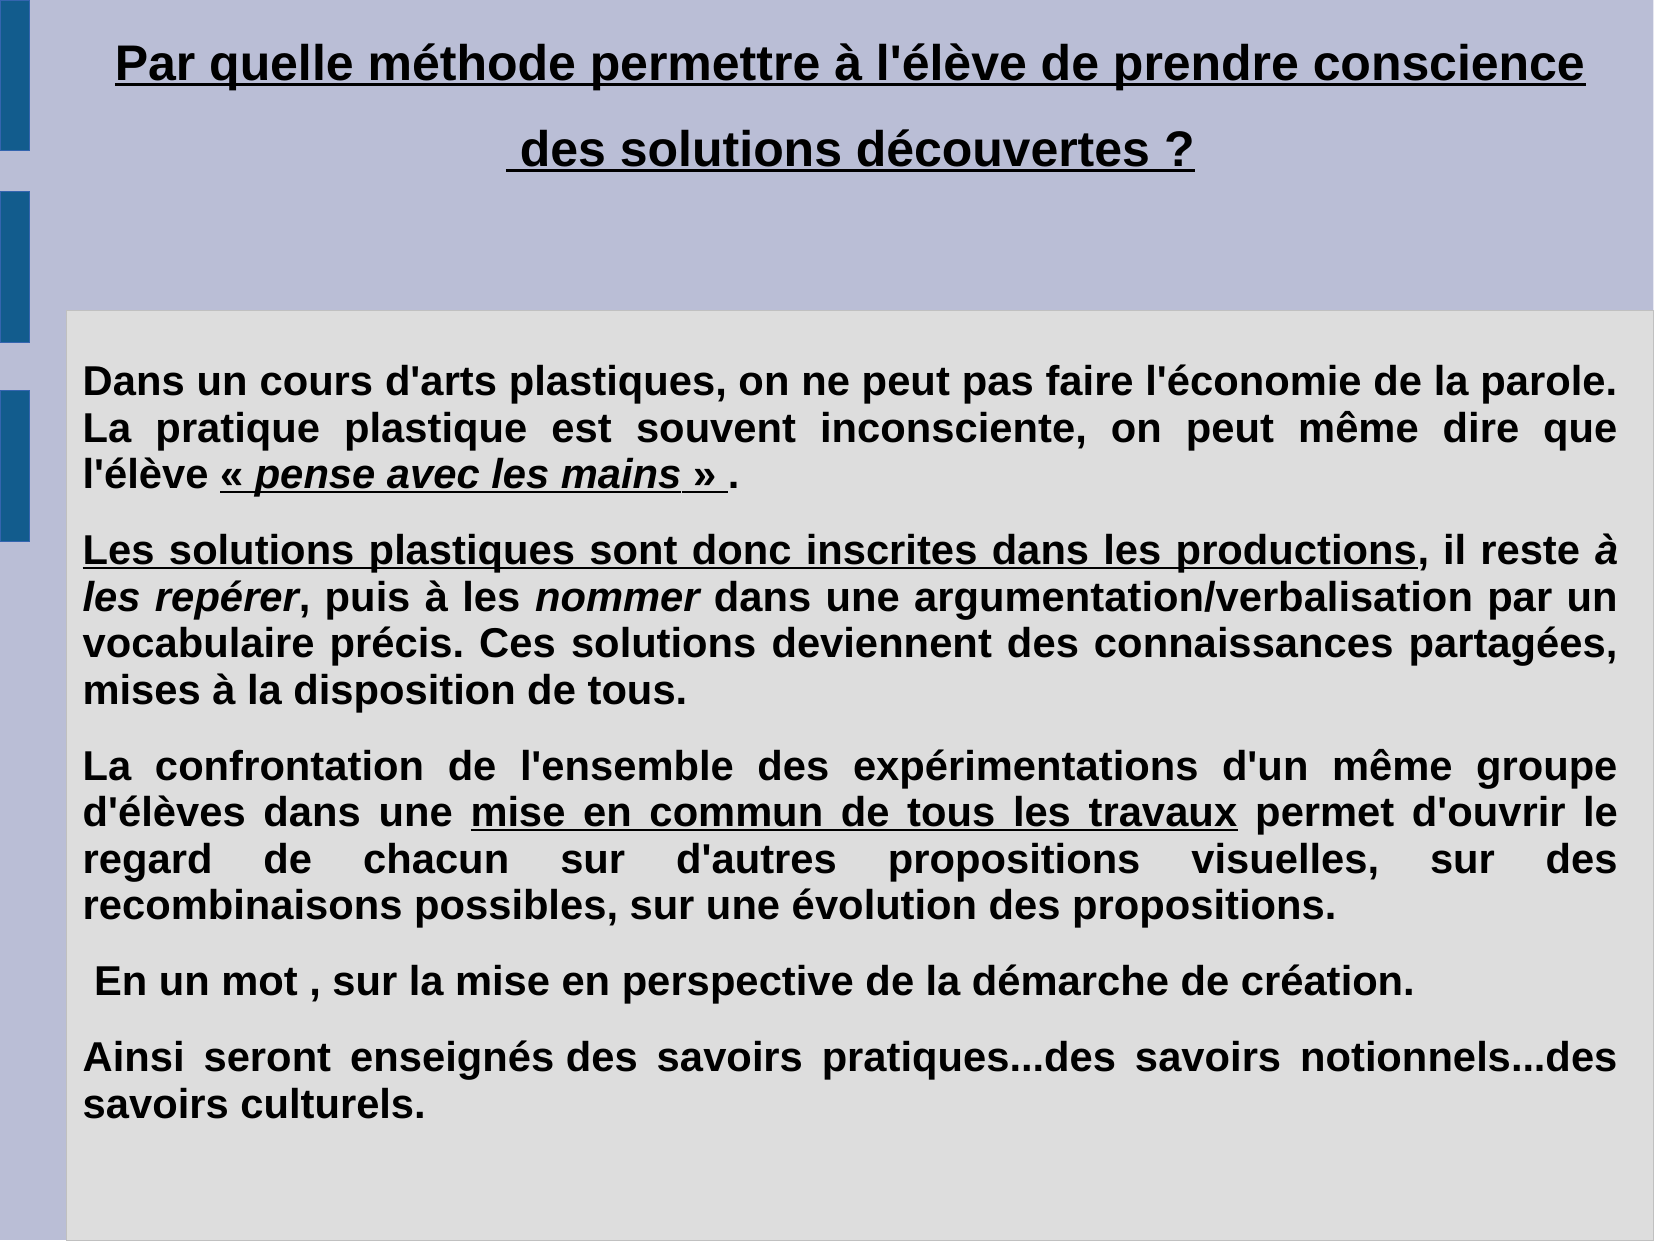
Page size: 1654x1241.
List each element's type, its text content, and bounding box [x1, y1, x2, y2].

text_box [45, 607, 1571, 1241]
list Par quelle méthode permettre à l'élève de prendre conscience des solutions découvertes ? Dans un cours d'arts plastiques, on ne peut pas faire l'économie de la parole. La pratique plastique est souvent inconsciente, on peut même dire que l'élève « pense avec les mains » . Les solutions plastiques sont donc inscrites dans les productions, il reste à les repérer, puis à les nommer dans une argumentation/verbalisation par un vocabulaire précis. Ces solutions deviennent des connaissances partagées, mises à la disposition de tous. La confrontation de l'ensemble des expérimentations d'un même groupe d'élèves dans une mise en commun de tous les travaux permet d'ouvrir le regard de chacun sur d'autres propositions visuelles, sur des recombinaisons possibles, sur une évolution des propositions. En un mot , sur la mise en perspective de la démarche de création. Ainsi seront enseignés des savoirs pratiques...des savoirs notionnels...des savoirs culturels. [82, 35, 1619, 1209]
